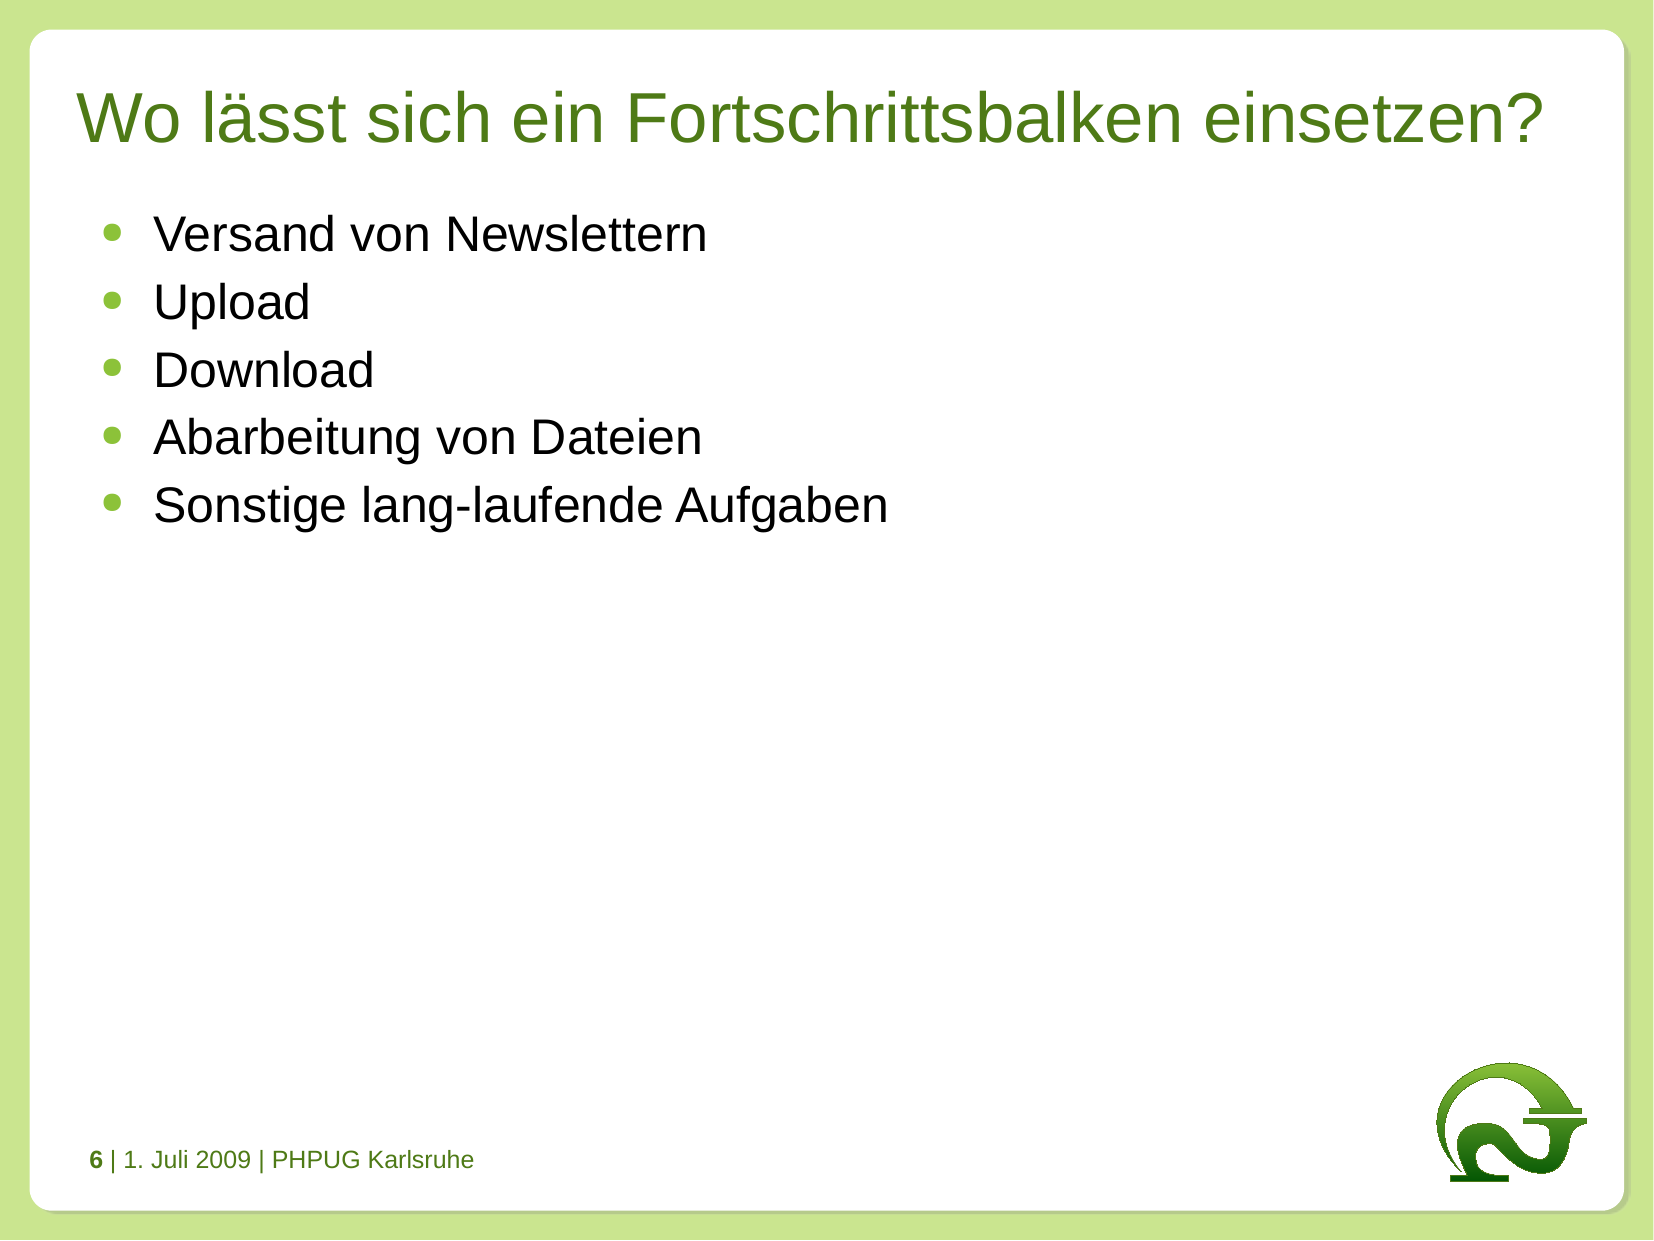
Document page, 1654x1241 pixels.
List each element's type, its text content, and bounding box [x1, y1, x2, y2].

title Wo lässt sich ein Fortschrittsbalken einsetzen? [76, 59, 1565, 178]
list Versand von Newslettern Upload Download Abarbeitung von Dateien Sonstige lang-laufende Aufgaben [82, 206, 1565, 1093]
